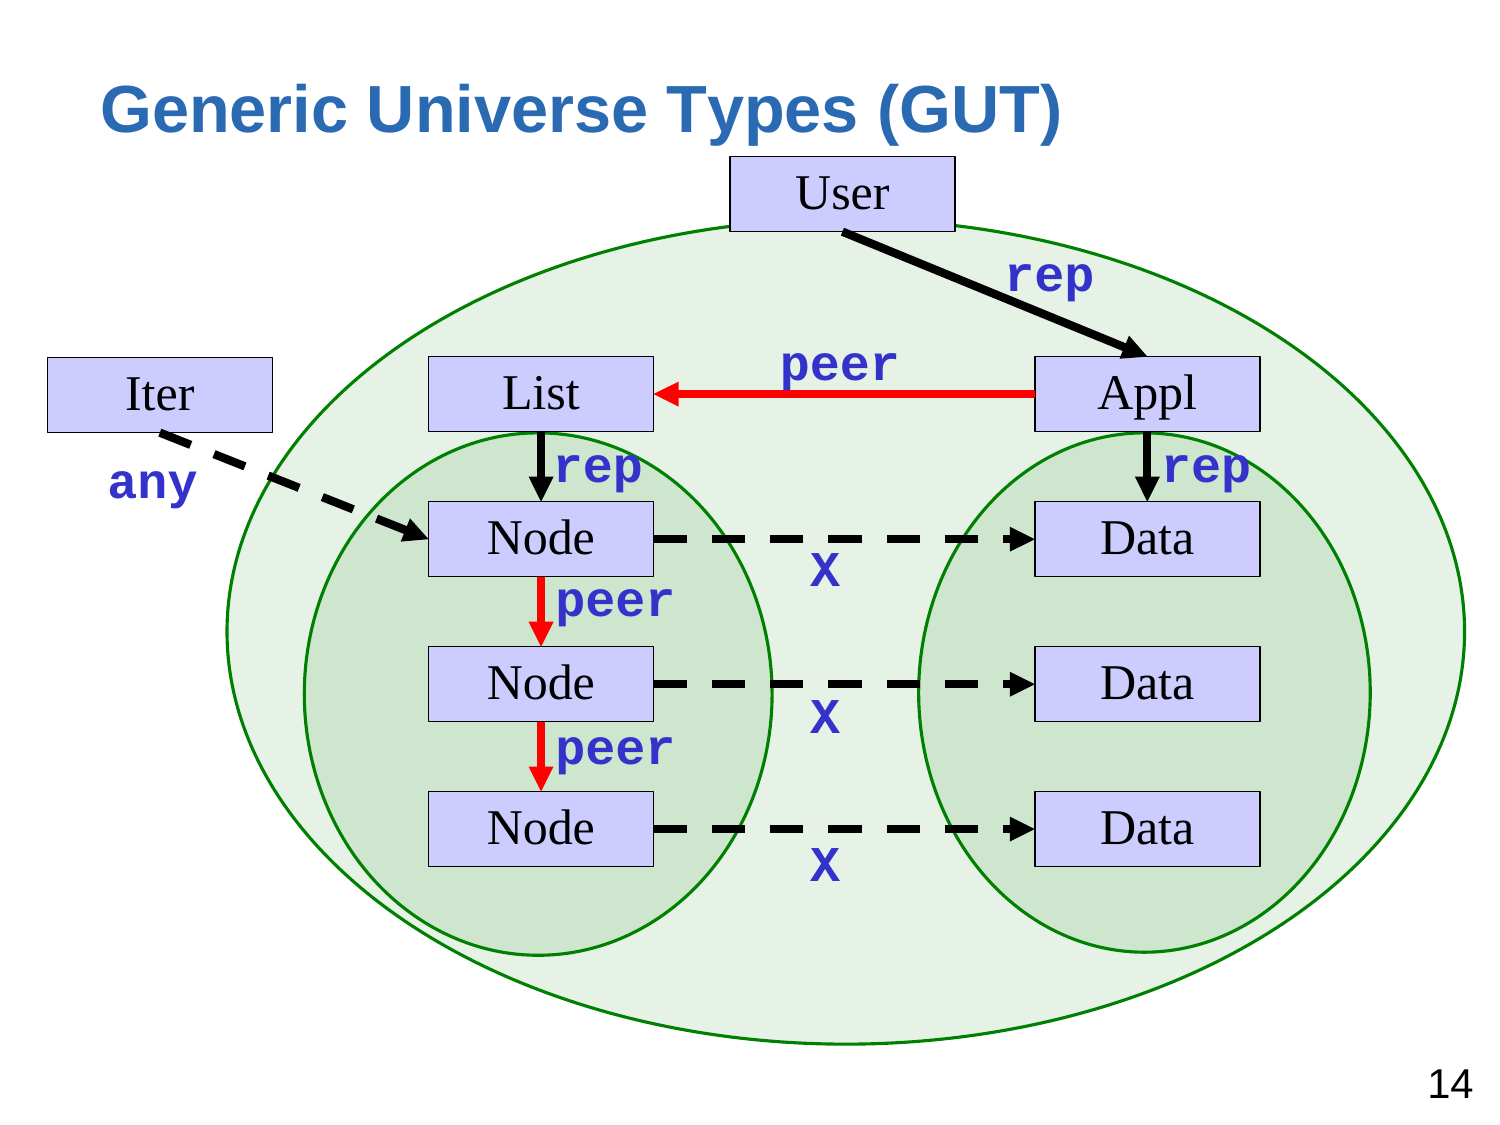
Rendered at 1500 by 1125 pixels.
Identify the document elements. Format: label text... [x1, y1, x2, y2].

text_box X [795, 536, 865, 597]
text_box Iter [47, 357, 273, 433]
text_box [857, 225, 1045, 286]
text_box rep [989, 241, 1117, 302]
text_box X [795, 831, 865, 892]
text_box any [92, 448, 217, 509]
text_box User [729, 156, 955, 232]
text_box Data [1034, 646, 1260, 722]
text_box rep [1161, 432, 1288, 493]
text_box Data [1034, 501, 1260, 577]
text_box [227, 226, 1465, 1045]
text_box Node [428, 501, 654, 577]
text_box List [428, 356, 654, 432]
text_box rep [552, 432, 680, 493]
text_box Appl [1034, 356, 1260, 432]
text_box Data [1034, 791, 1260, 867]
text_box peer [765, 330, 918, 391]
text_box Node [428, 646, 654, 722]
text_box peer [540, 714, 694, 775]
text_box X [795, 683, 865, 744]
text_box peer [540, 566, 694, 627]
text_box Node [428, 791, 654, 867]
text_box [545, 432, 552, 476]
title Generic Universe Types (GUT) [85, 63, 1407, 155]
